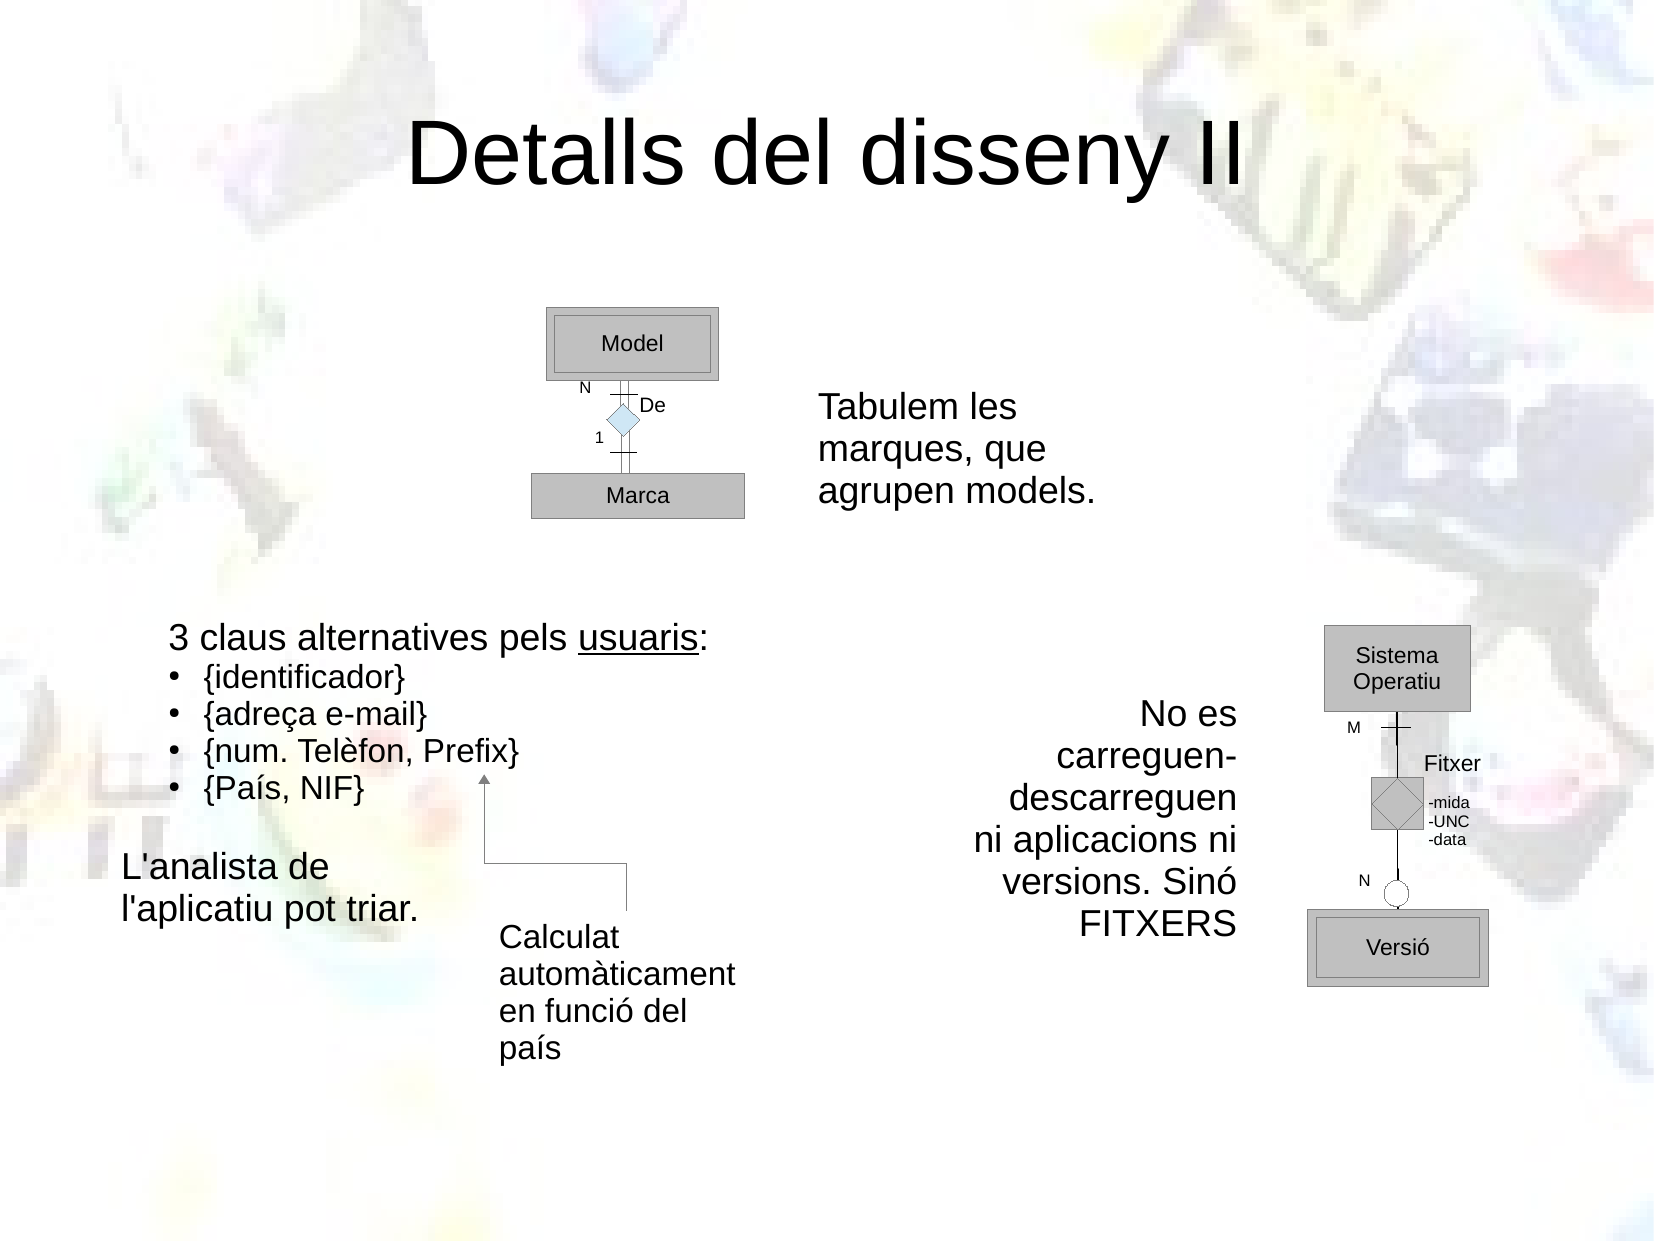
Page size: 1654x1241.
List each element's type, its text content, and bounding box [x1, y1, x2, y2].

text_box [546, 307, 719, 381]
text_box 3 claus alternatives pels usuaris: {identificador} {adreça e-mail} {num. Telèfon, Prefix} {País, NIF} [153, 609, 756, 815]
text_box L'analista de l'aplicatiu pot triar. [106, 838, 461, 938]
text_box De [624, 386, 703, 440]
text_box [1391, 880, 1409, 907]
text_box No es carreguen-descarreguen ni aplicacions ni versions. Sinó FITXERS [956, 685, 1252, 953]
text_box [1307, 909, 1489, 987]
text_box N [1343, 863, 1391, 915]
text_box 1 [580, 421, 611, 468]
text_box M [1332, 710, 1386, 760]
text_box -mida -UNC -data [1413, 803, 1528, 890]
text_box Tabulem les marques, que agrupen models. [803, 377, 1134, 519]
text_box N [564, 371, 605, 419]
text_box [606, 403, 640, 437]
text_box Versió [1316, 917, 1480, 978]
picture [0, 0, 1654, 1241]
text_box Model [554, 315, 711, 373]
text_box [1371, 777, 1413, 830]
text_box Fitxer [1409, 743, 1536, 803]
text_box Calculat automàticament en funció del país [484, 910, 768, 1075]
text_box Marca [531, 473, 745, 519]
text_box Sistema Operatiu [1324, 625, 1471, 712]
title Detalls del disseny II [82, 49, 1571, 257]
